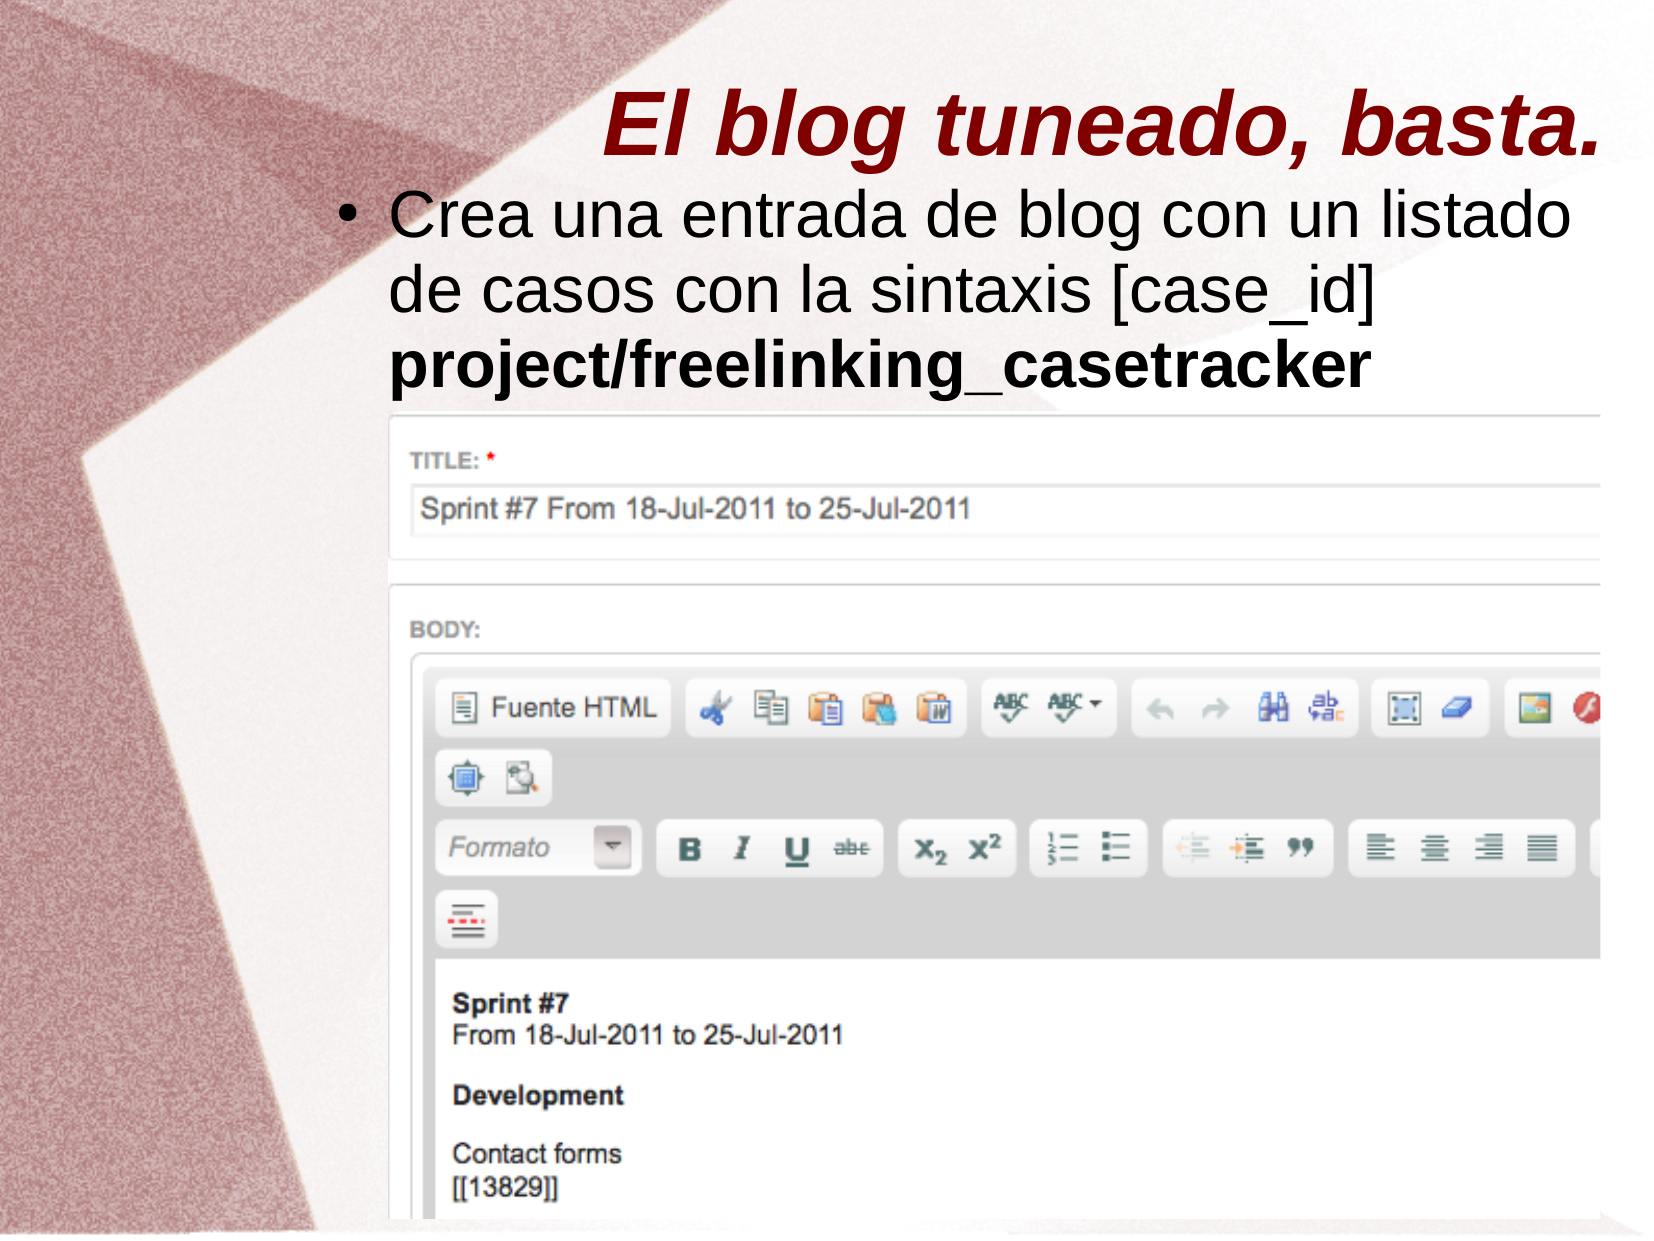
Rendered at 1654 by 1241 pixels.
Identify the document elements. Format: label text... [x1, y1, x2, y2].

title El blog tuneado, basta. [596, 19, 1607, 227]
picture [0, 0, 1654, 1241]
list Crea una entrada de blog con un listado de casos con la sintaxis [case_id] project/freelinking_casetracker [318, 177, 1594, 1241]
